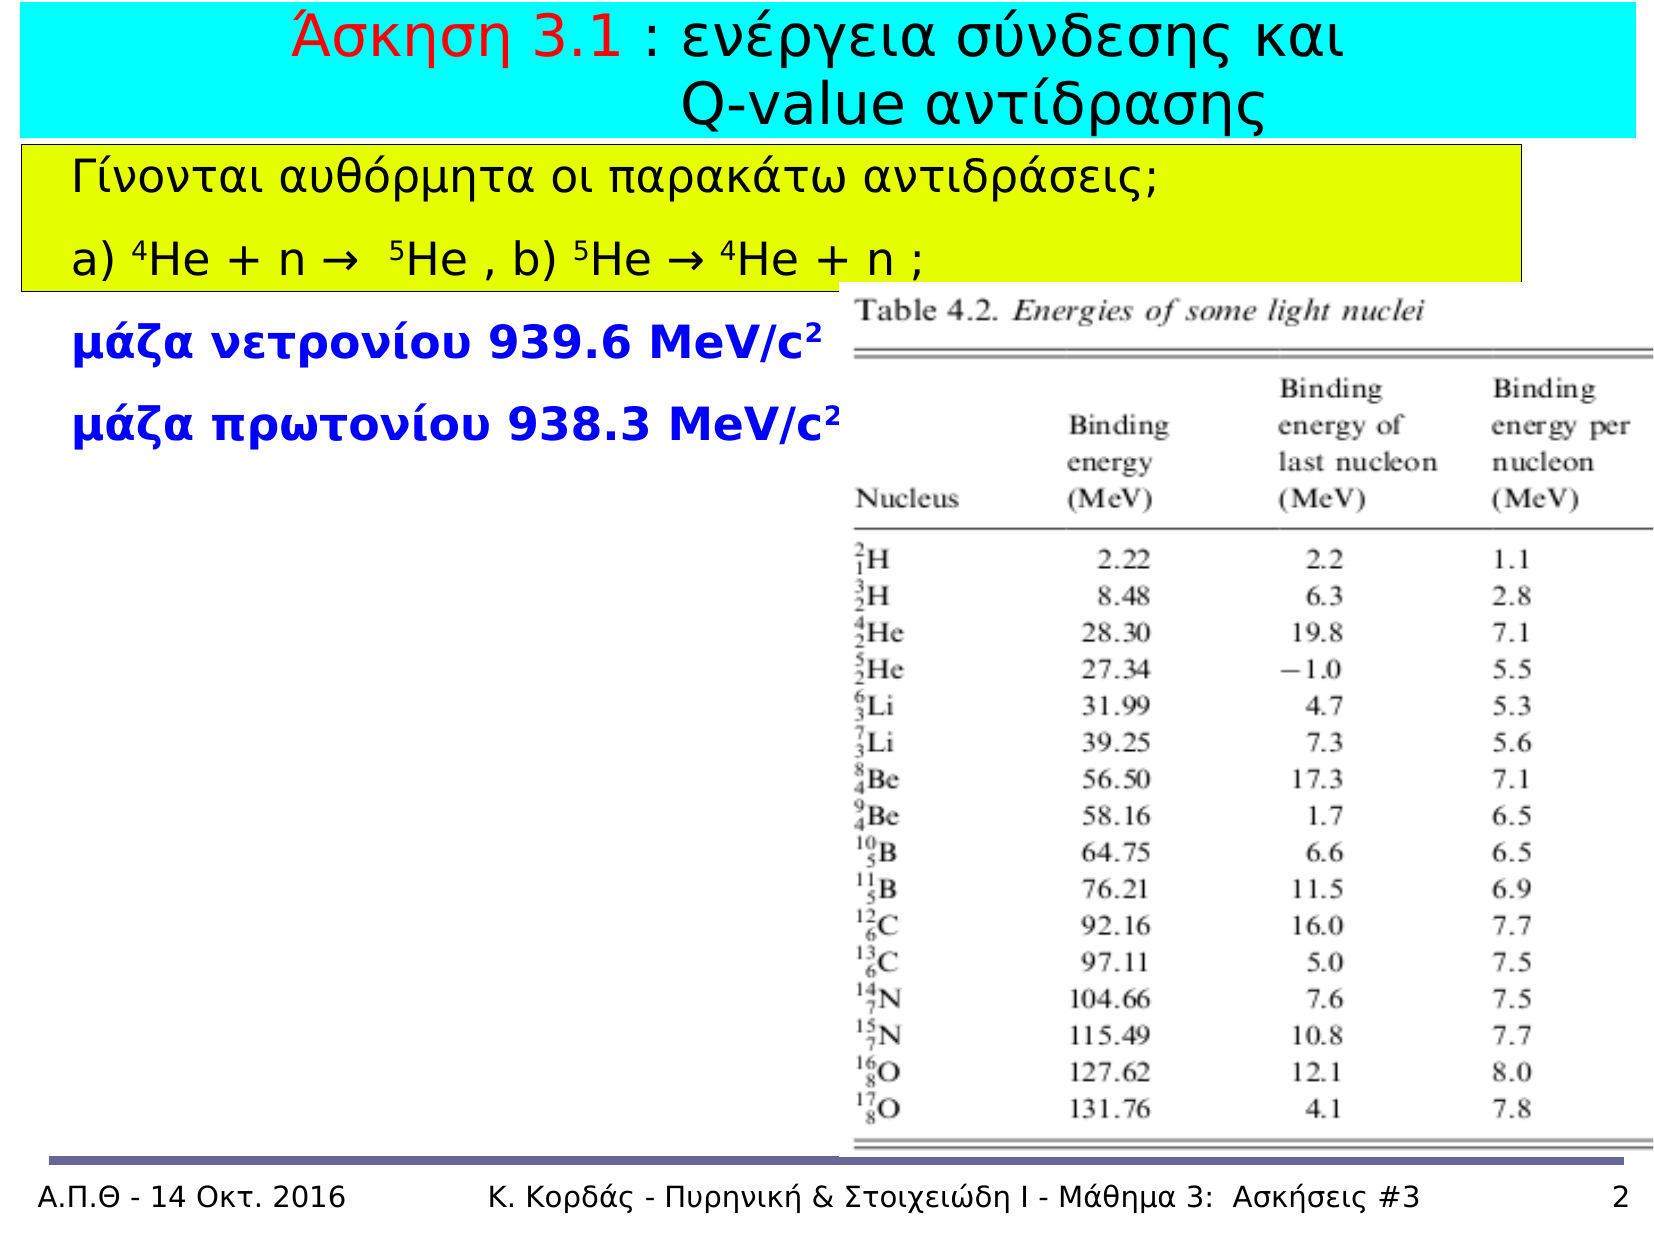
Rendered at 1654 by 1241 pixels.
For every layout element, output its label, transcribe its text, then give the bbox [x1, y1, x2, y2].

list Γίνονται αυθόρμητα οι παρακάτω αντιδράσεις; a) 4Ηe + n → 5Ηe , b) 5Ηe → 4Ηe + n ; μάζα νετρονίου 939.6 MeV/c2 μάζα πρωτονίου 938.3 MeV/c2 [0, 150, 1489, 1112]
text_box [21, 144, 1522, 282]
title Άσκηση 3.1 : ενέργεια σύνδεσης και Q-value αντίδρασης [19, 2, 1636, 139]
picture [839, 282, 1654, 1157]
